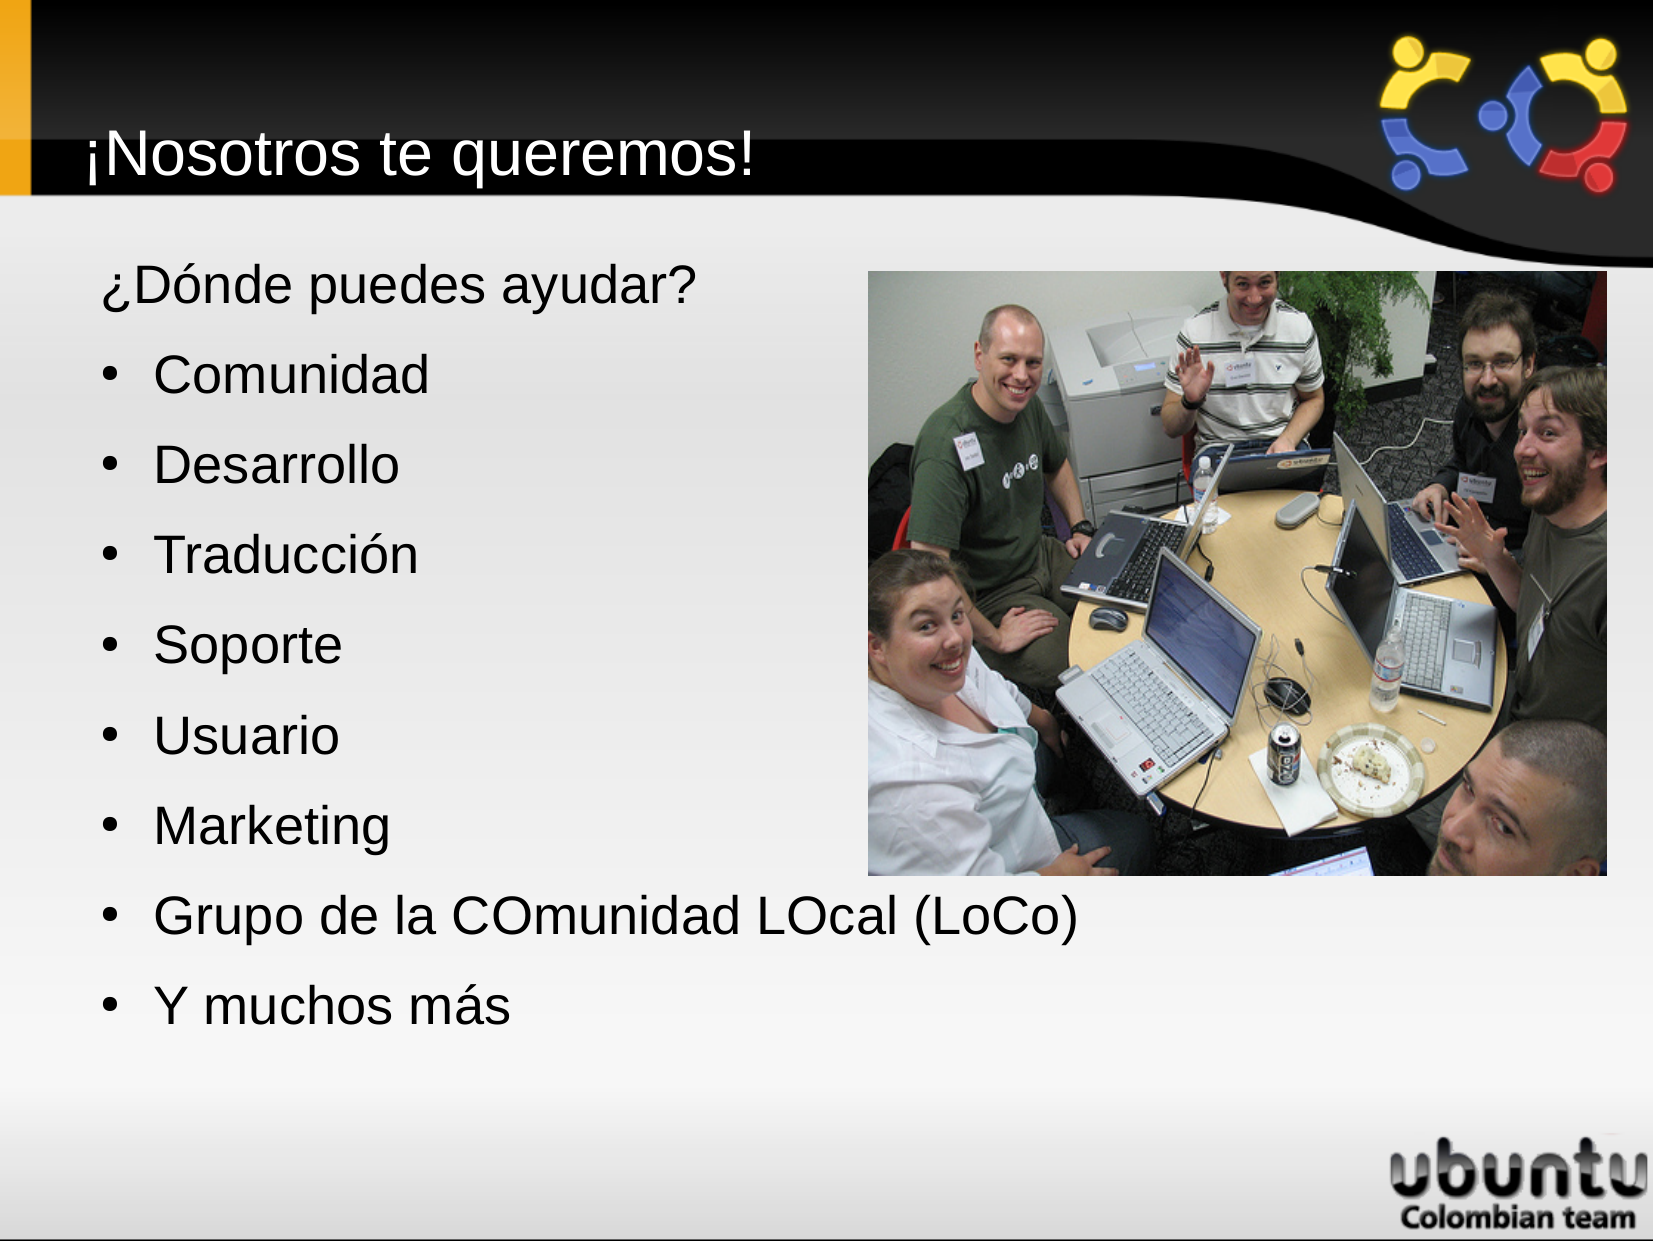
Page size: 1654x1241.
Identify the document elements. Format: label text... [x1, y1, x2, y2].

list ¿Dónde puedes ayudar? Comunidad Desarrollo Traducción Soporte Usuario Marketing Grupo de la COmunidad LOcal (LoCo) Y muchos más [82, 254, 1571, 1074]
title ¡Nosotros te queremos! [82, 116, 1571, 190]
picture [0, 0, 1653, 1241]
